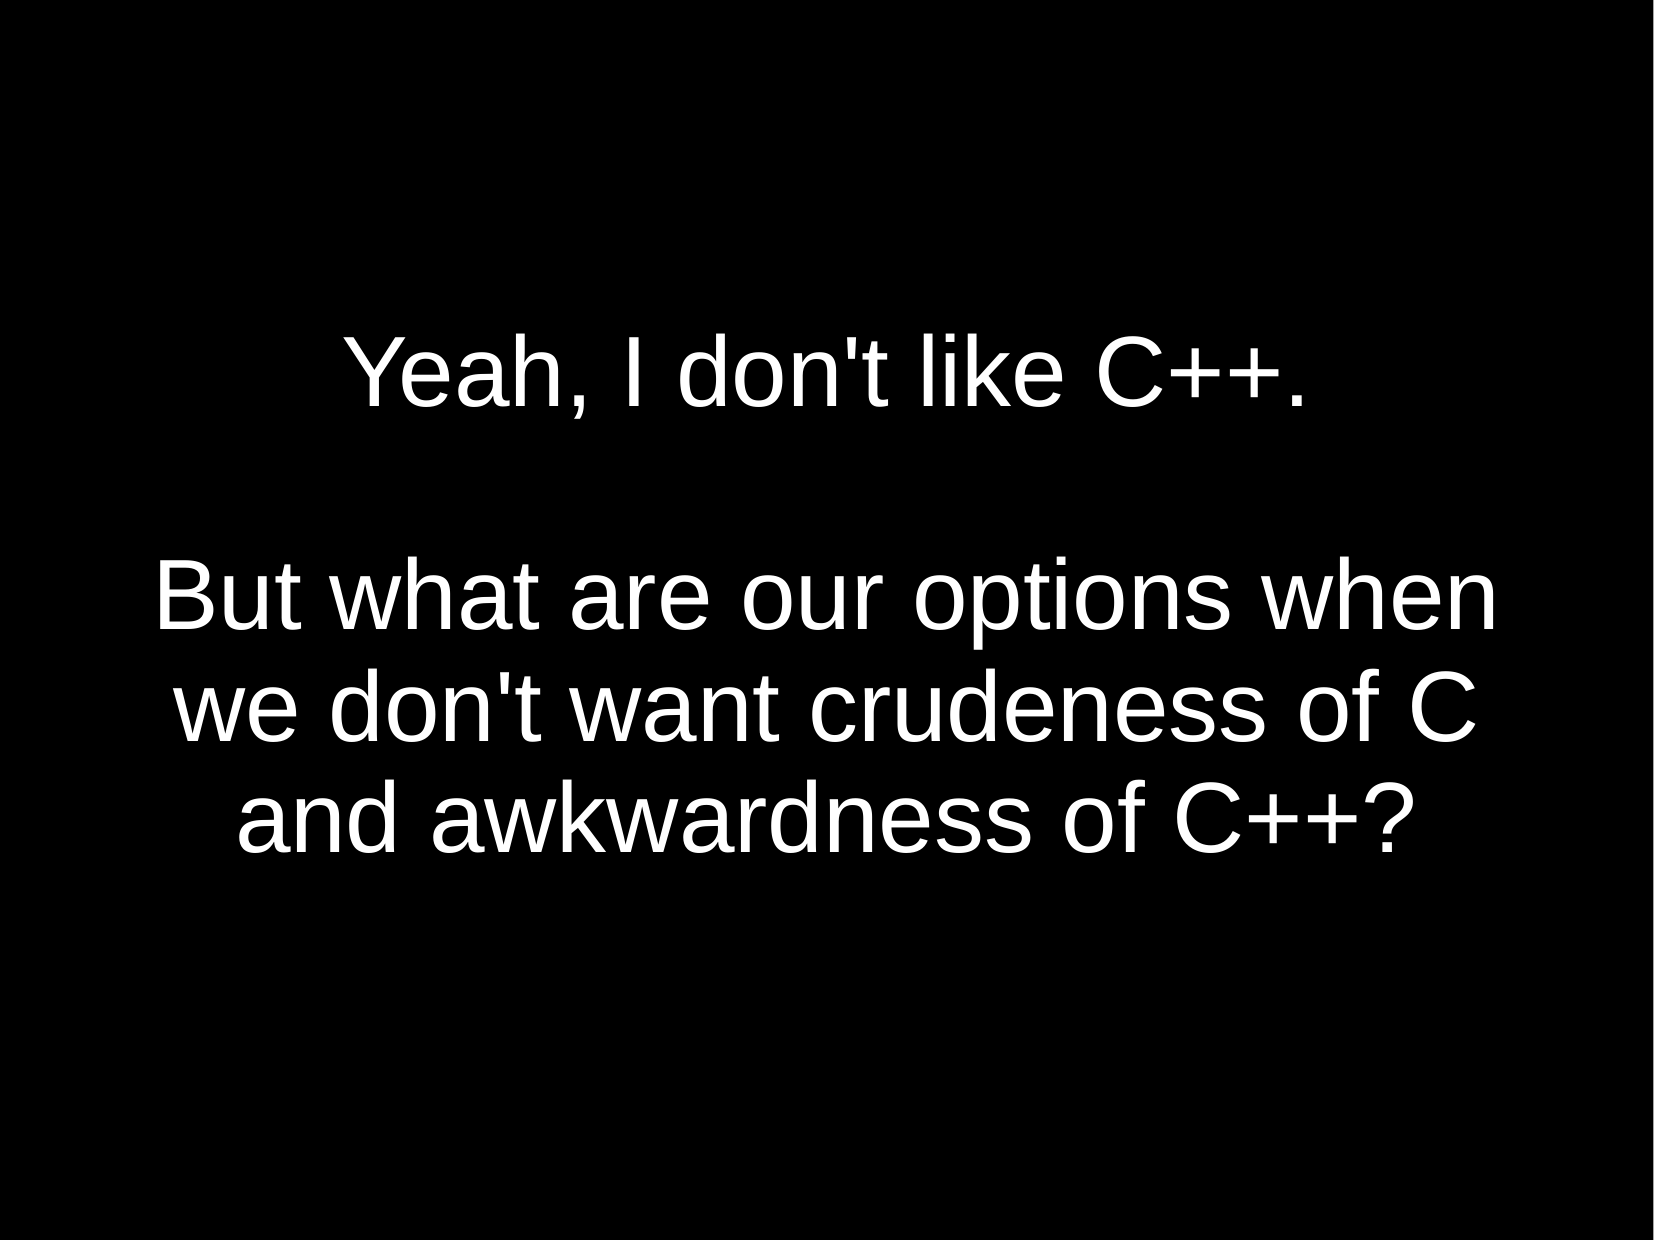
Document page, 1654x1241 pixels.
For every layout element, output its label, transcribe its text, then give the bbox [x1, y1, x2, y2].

subtitle Yeah, I don't like C++. But what are our options when we don't want crudeness of C and awkwardness of C++? [82, 88, 1571, 1102]
